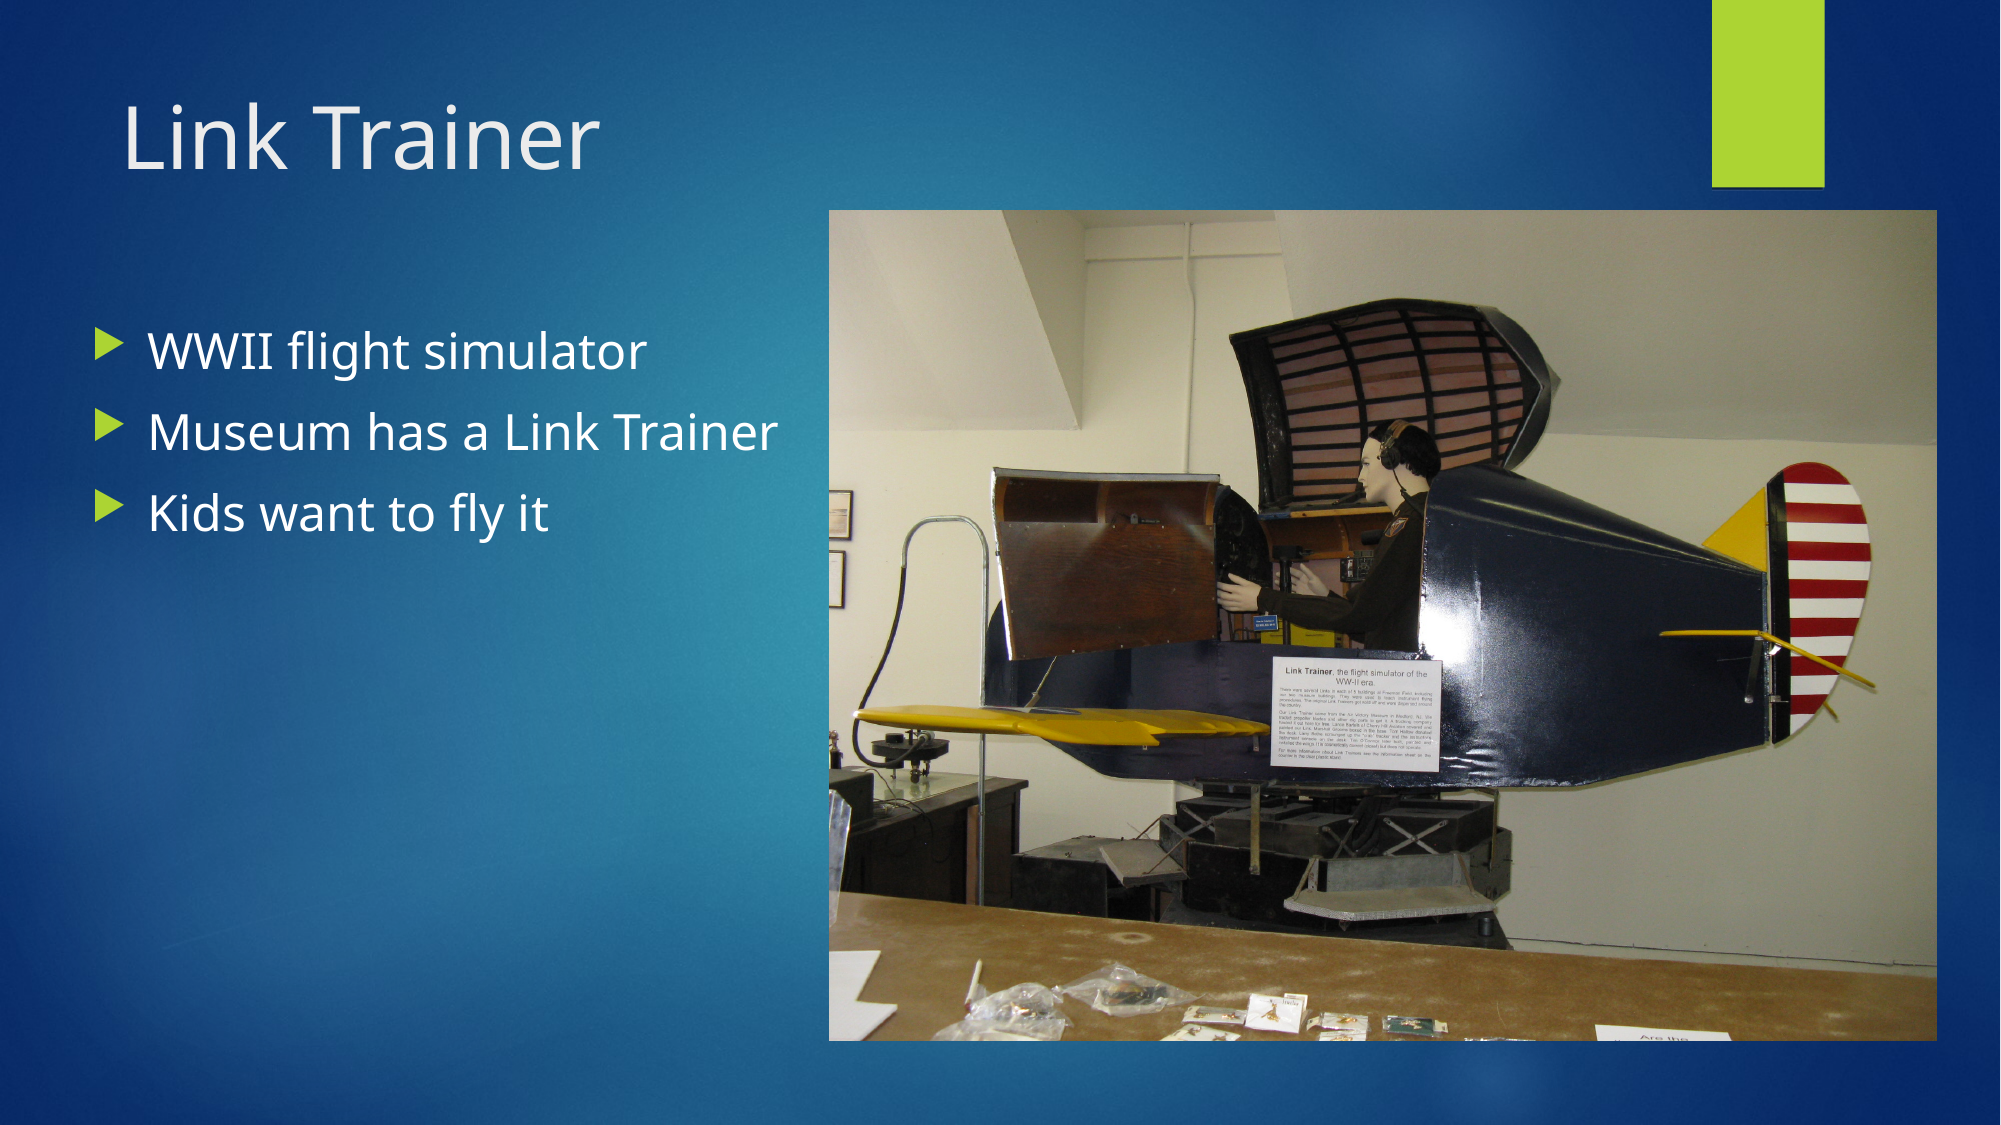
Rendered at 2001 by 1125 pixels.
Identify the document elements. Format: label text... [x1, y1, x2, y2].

text_box Link Trainer [105, 74, 1649, 304]
text_box WWII flight simulator Museum has a Link Trainer Kids want to fly it [76, 311, 798, 1001]
picture [0, 0, 2001, 1125]
